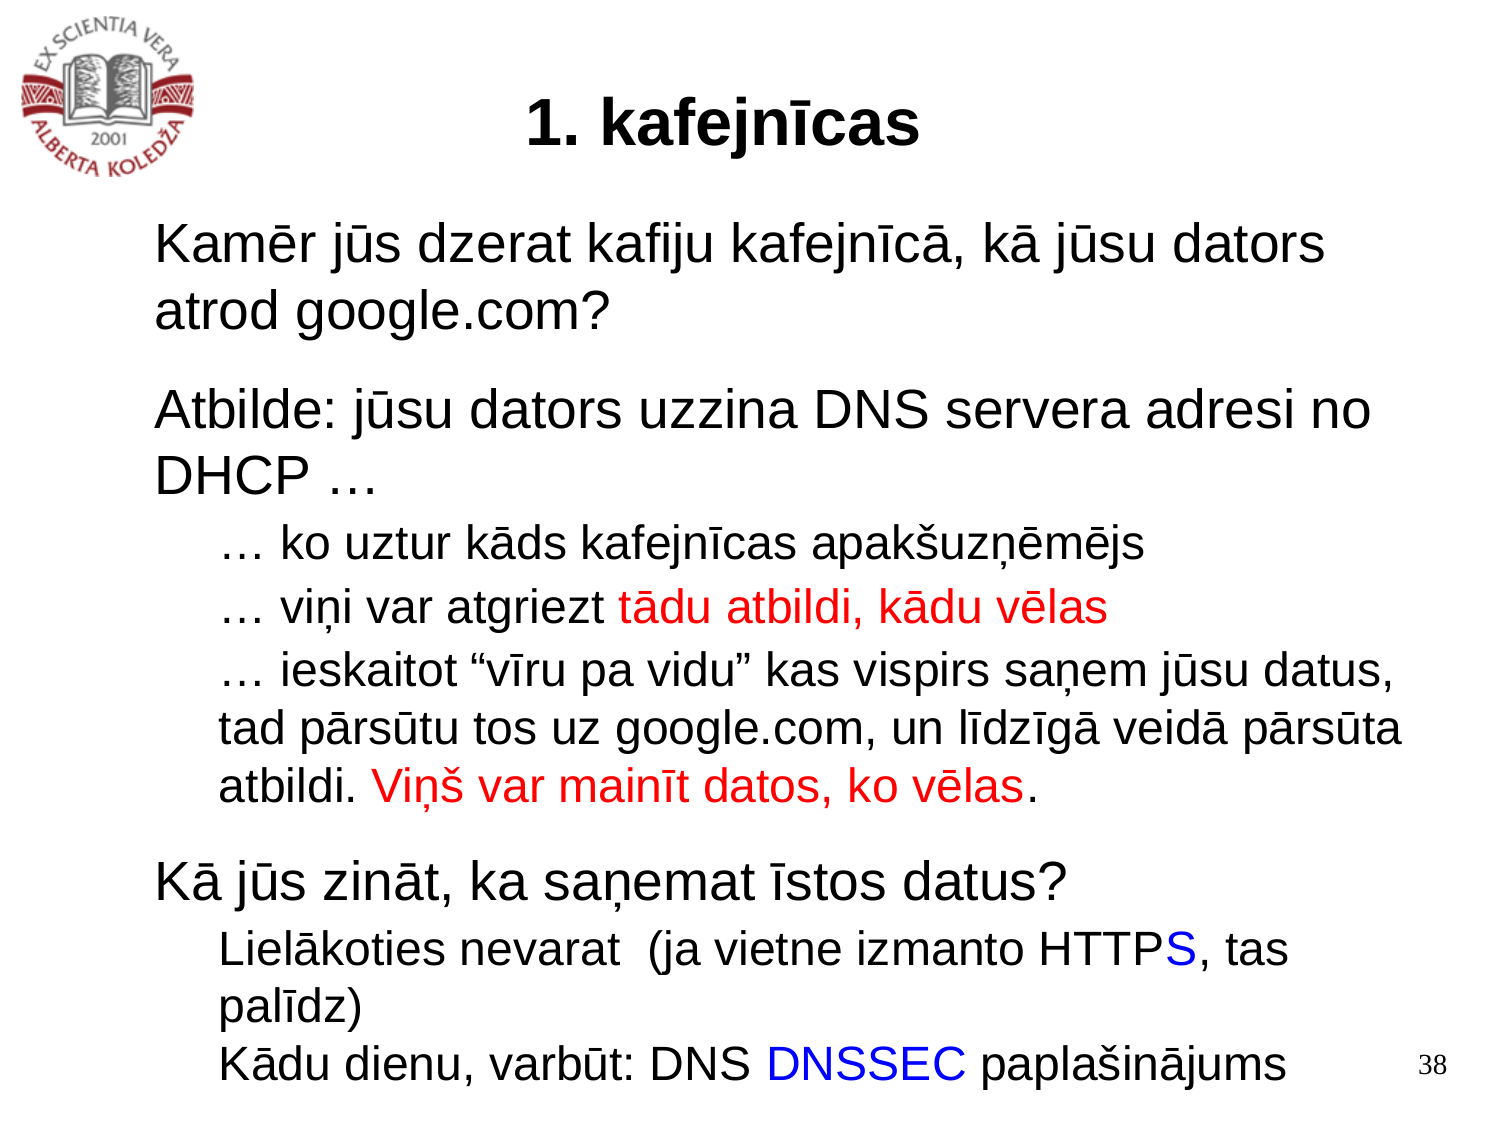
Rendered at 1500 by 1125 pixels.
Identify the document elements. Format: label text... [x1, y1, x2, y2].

list Kamēr jūs dzerat kafiju kafejnīcā, kā jūsu dators atrod google.com? Atbilde: jūsu dators uzzina DNS servera adresi no DHCP … … ko uztur kāds kafejnīcas apakšuzņēmējs … viņi var atgriezt tādu atbildi, kādu vēlas … ieskaitot “vīru pa vidu” kas vispirs saņem jūsu datus, tad pārsūtu tos uz google.com, un līdzīgā veidā pārsūta atbildi. Viņš var mainīt datos, ko vēlas. Kā jūs zināt, ka saņemat īstos datus? Lielākoties nevarat (ja vietne izmanto HTTPS, tas palīdz) Kādu dienu, varbūt: DNS DNSSEC paplašinājums [74, 200, 1463, 1101]
picture [21, 16, 194, 177]
title 1. kafejnīcas [50, 62, 1374, 175]
